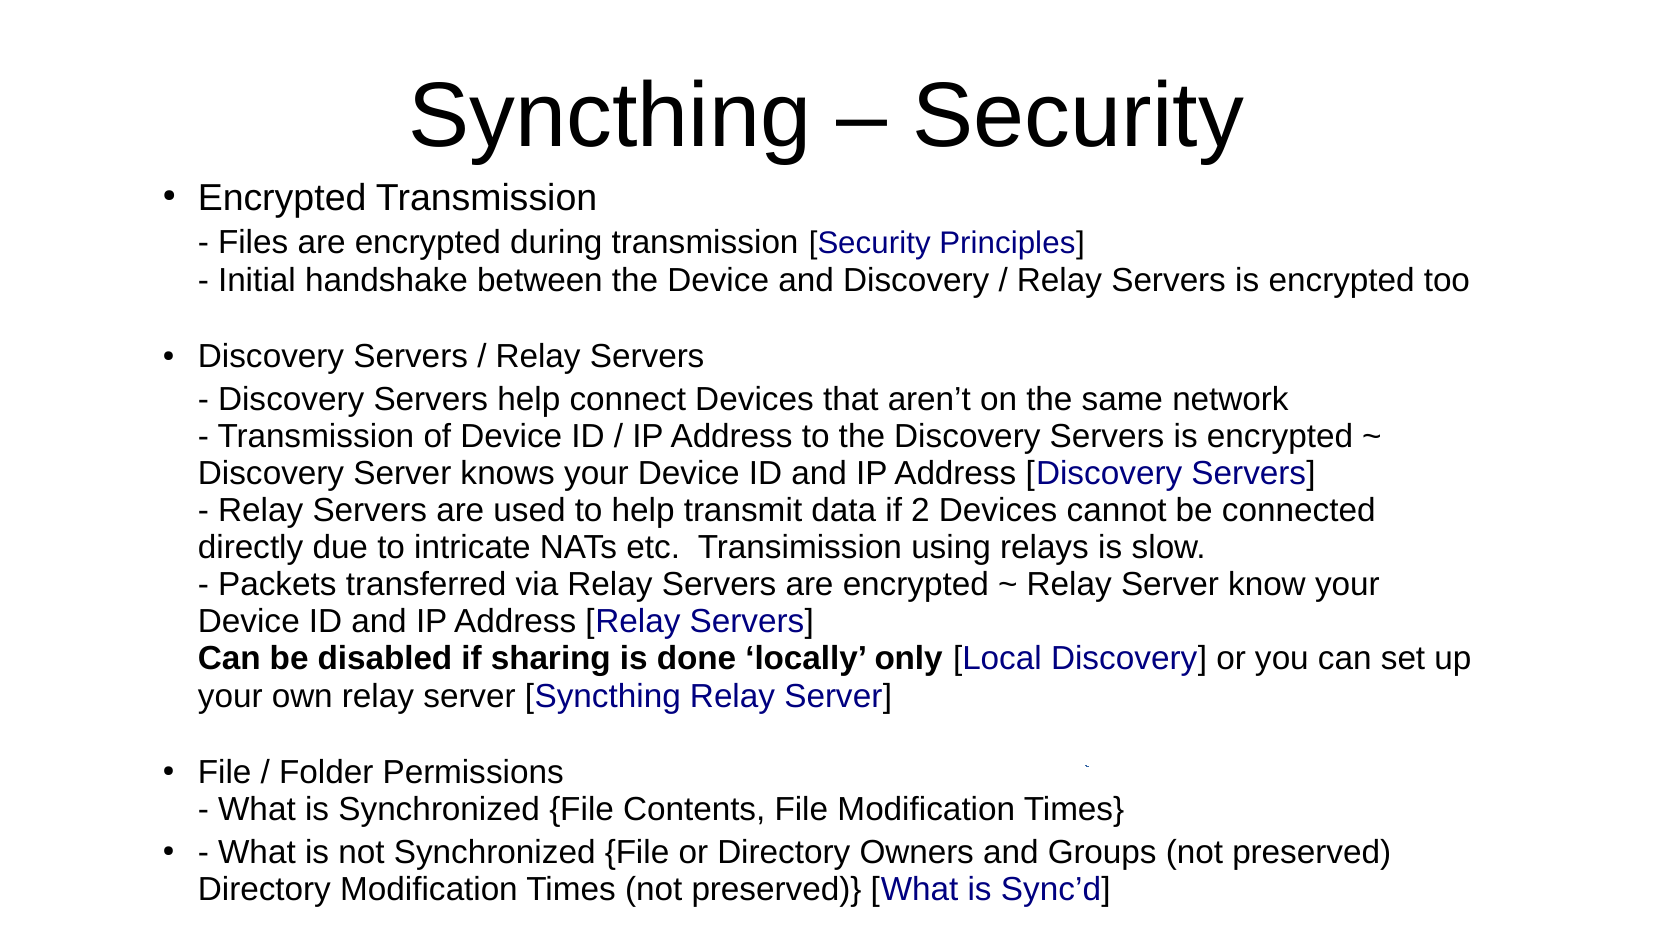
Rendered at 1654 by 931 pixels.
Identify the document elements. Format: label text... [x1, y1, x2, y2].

text_box Encrypted Transmission - Files are encrypted during transmission [Security Principles] - Initial handshake between the Device and Discovery / Relay Servers is encrypted too Discovery Servers / Relay Servers - Discovery Servers help connect Devices that aren’t on the same network - Transmission of Device ID / IP Address to the Discovery Servers is encrypted ~ Discovery Server knows your Device ID and IP Address [Discovery Servers] - Relay Servers are used to help transmit data if 2 Devices cannot be connected directly due to intricate NATs etc. Transimission using relays is slow. - Packets transferred via Relay Servers are encrypted ~ Relay Server know your Device ID and IP Address [Relay Servers] Can be disabled if sharing is done ‘locally’ only [Local Discovery] or you can set up your own relay server [Syncthing Relay Server] File / Folder Permissions - What is Synchronized {File Contents, File Modification Times} - What is not Synchronized {File or Directory Owners and Groups (not preserved) Directory Modification Times (not preserved)} [What is Sync’d] [147, 168, 1495, 916]
title Syncthing – Security [82, 37, 1571, 193]
